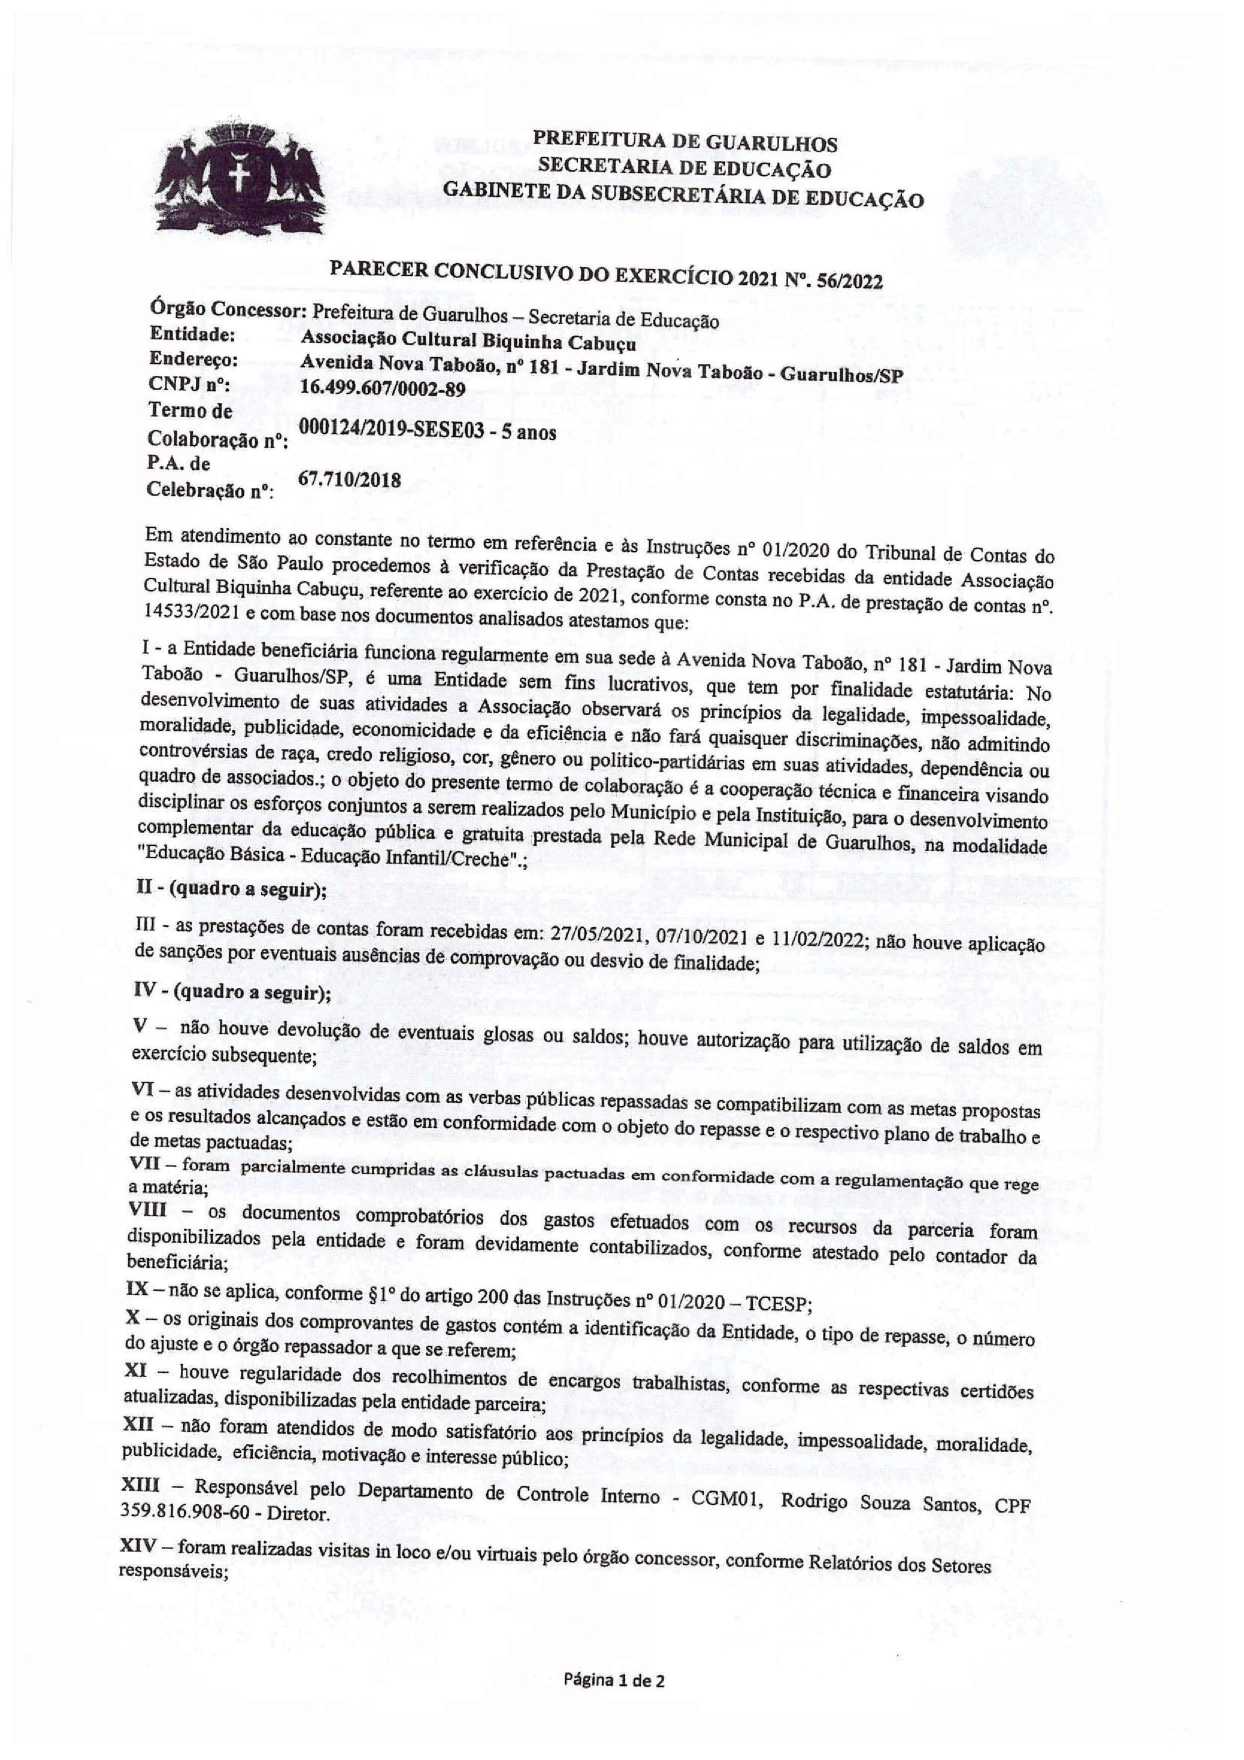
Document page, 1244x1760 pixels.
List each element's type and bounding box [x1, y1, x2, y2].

text_box [0, 1, 1244, 1759]
